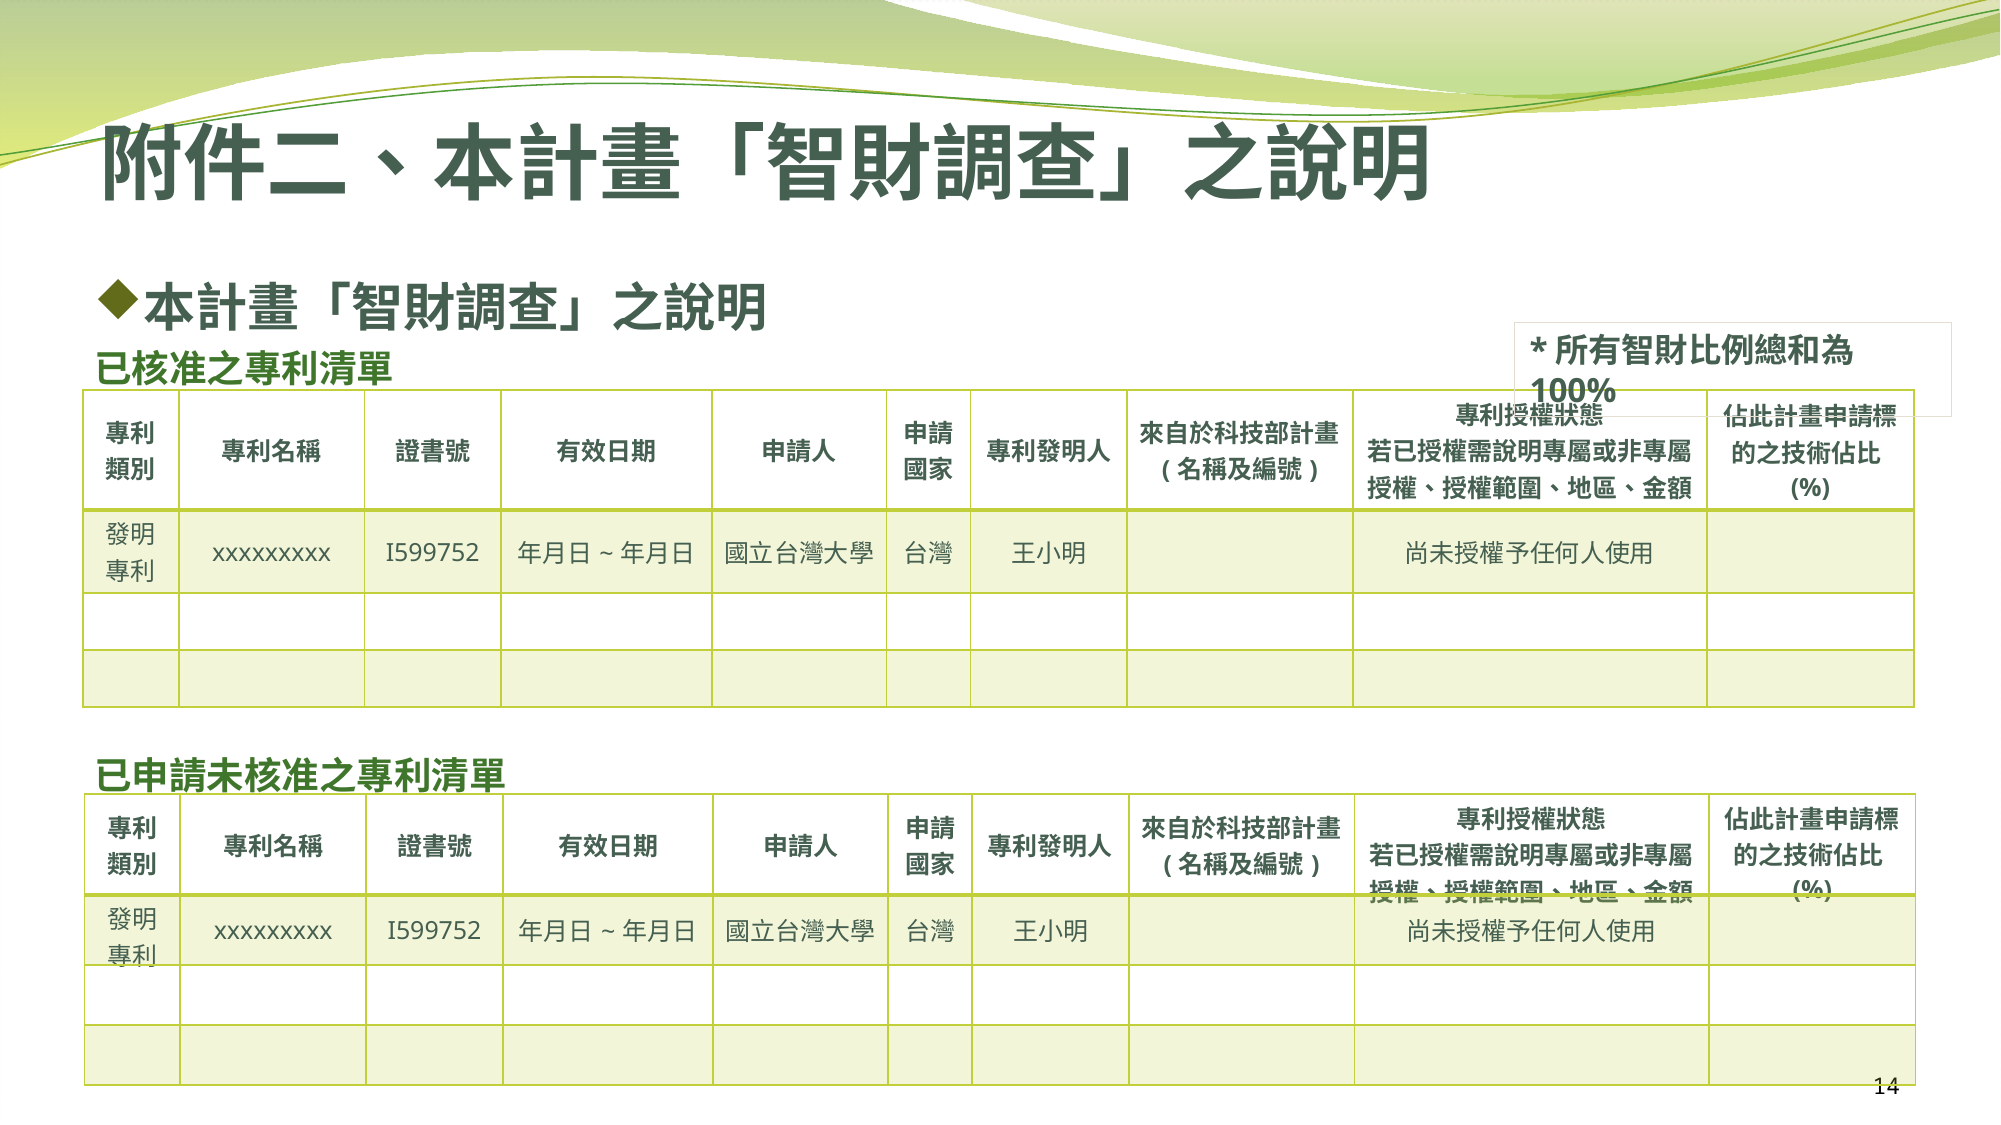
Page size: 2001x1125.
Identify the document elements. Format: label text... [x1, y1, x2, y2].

table_header 佔此計畫申請標的之技術佔比(%) [1708, 417, 1913, 508]
table_header 專利類別 [84, 398, 178, 508]
table_cell [1128, 651, 1352, 706]
table_cell [713, 594, 886, 649]
table_header 專利類別 [85, 805, 179, 893]
table_cell [365, 594, 500, 649]
table_cell xxxxxxxxx [180, 512, 364, 592]
table_header 證書號 [365, 398, 500, 508]
table_header 申請人 [713, 398, 886, 508]
table_cell [713, 651, 886, 706]
table_header 專利授權狀態 若已授權需說明專屬或非專屬授權、授權範圍、地區、金額 [1355, 805, 1708, 893]
text_box 已核准之專利清單 [79, 315, 1817, 398]
table_cell [1708, 512, 1913, 592]
table_cell [1708, 594, 1913, 649]
table_cell [365, 651, 500, 706]
table_cell [1710, 966, 1915, 1024]
table_header 專利名稱 [180, 398, 364, 508]
table_cell [1128, 512, 1352, 592]
table_cell [367, 966, 502, 1024]
table_cell [889, 966, 971, 1024]
table_cell [84, 651, 178, 706]
table_cell 尚未授權予任何人使用 [1355, 897, 1708, 964]
list 本計畫「智財調查」之說明 [79, 235, 1914, 322]
table_cell [887, 651, 970, 706]
table_cell [1354, 594, 1706, 649]
table_cell [1355, 1026, 1708, 1084]
table_cell 年月日~年月日 [504, 897, 712, 964]
table_cell 發明專利 [84, 512, 178, 592]
table_cell [1355, 966, 1708, 1024]
table_cell [504, 966, 712, 1024]
table_cell [1354, 651, 1706, 706]
table_cell [887, 594, 970, 649]
table_cell 王小明 [971, 512, 1126, 592]
table_cell [714, 1026, 887, 1084]
table_cell [180, 594, 364, 649]
table_cell [367, 1026, 502, 1084]
table_cell [714, 966, 887, 1024]
slide_number <編號> [1733, 1086, 1900, 1103]
text_box 已申請未核准之專利清單 [79, 722, 1817, 805]
table_header 來自於科技部計畫 (名稱及編號) [1128, 398, 1352, 508]
table_header 專利名稱 [181, 805, 365, 893]
table_cell [973, 1026, 1128, 1084]
table_cell [85, 1026, 179, 1084]
table_cell [1130, 897, 1354, 964]
table_cell 年月日~年月日 [502, 512, 711, 592]
text_box *所有智財比例總和為100% [1514, 322, 1952, 417]
table_cell [180, 651, 364, 706]
table_cell I599752 [367, 897, 502, 964]
table_cell 王小明 [973, 897, 1128, 964]
table_header 證書號 [367, 805, 502, 893]
table_cell 台灣 [887, 512, 970, 592]
table_header 申請人 [714, 805, 887, 893]
table_cell I599752 [365, 512, 500, 592]
table_cell 發明專利 [85, 897, 179, 964]
table_cell 尚未授權予任何人使用 [1354, 512, 1706, 592]
table_cell [181, 966, 365, 1024]
table_cell [504, 1026, 712, 1084]
table_header 專利發明人 [971, 398, 1126, 508]
table_header 有效日期 [502, 398, 711, 508]
table_cell [889, 1026, 971, 1084]
table_cell xxxxxxxxx [181, 897, 365, 964]
table_cell [84, 594, 178, 649]
table_cell [1130, 966, 1354, 1024]
table_header 專利授權狀態 若已授權需說明專屬或非專屬授權、授權範圍、地區、金額 [1354, 398, 1706, 508]
table_cell [1710, 1026, 1915, 1084]
table_header 申請國家 [889, 805, 971, 893]
table_cell [1708, 651, 1913, 706]
table_header 有效日期 [504, 805, 712, 893]
table_cell [971, 651, 1126, 706]
table_cell 國立台灣大學 [713, 512, 886, 592]
table_header 申請國家 [887, 398, 970, 508]
table_cell [1710, 897, 1915, 964]
table_cell [502, 594, 711, 649]
table_cell [971, 594, 1126, 649]
table_header 來自於科技部計畫 (名稱及編號) [1130, 805, 1354, 893]
title 附件二、本計畫「智財調查」之說明 [99, 85, 1900, 211]
table_header 佔此計畫申請標的之技術佔比(%) [1710, 795, 1915, 893]
table_cell [1128, 594, 1352, 649]
table_cell 國立台灣大學 [714, 897, 887, 964]
table_cell [973, 966, 1128, 1024]
table_cell [1130, 1026, 1354, 1084]
table_cell 台灣 [889, 897, 971, 964]
table_cell [181, 1026, 365, 1084]
table_header 專利發明人 [973, 805, 1128, 893]
table_cell [85, 966, 179, 1024]
table_cell [502, 651, 711, 706]
